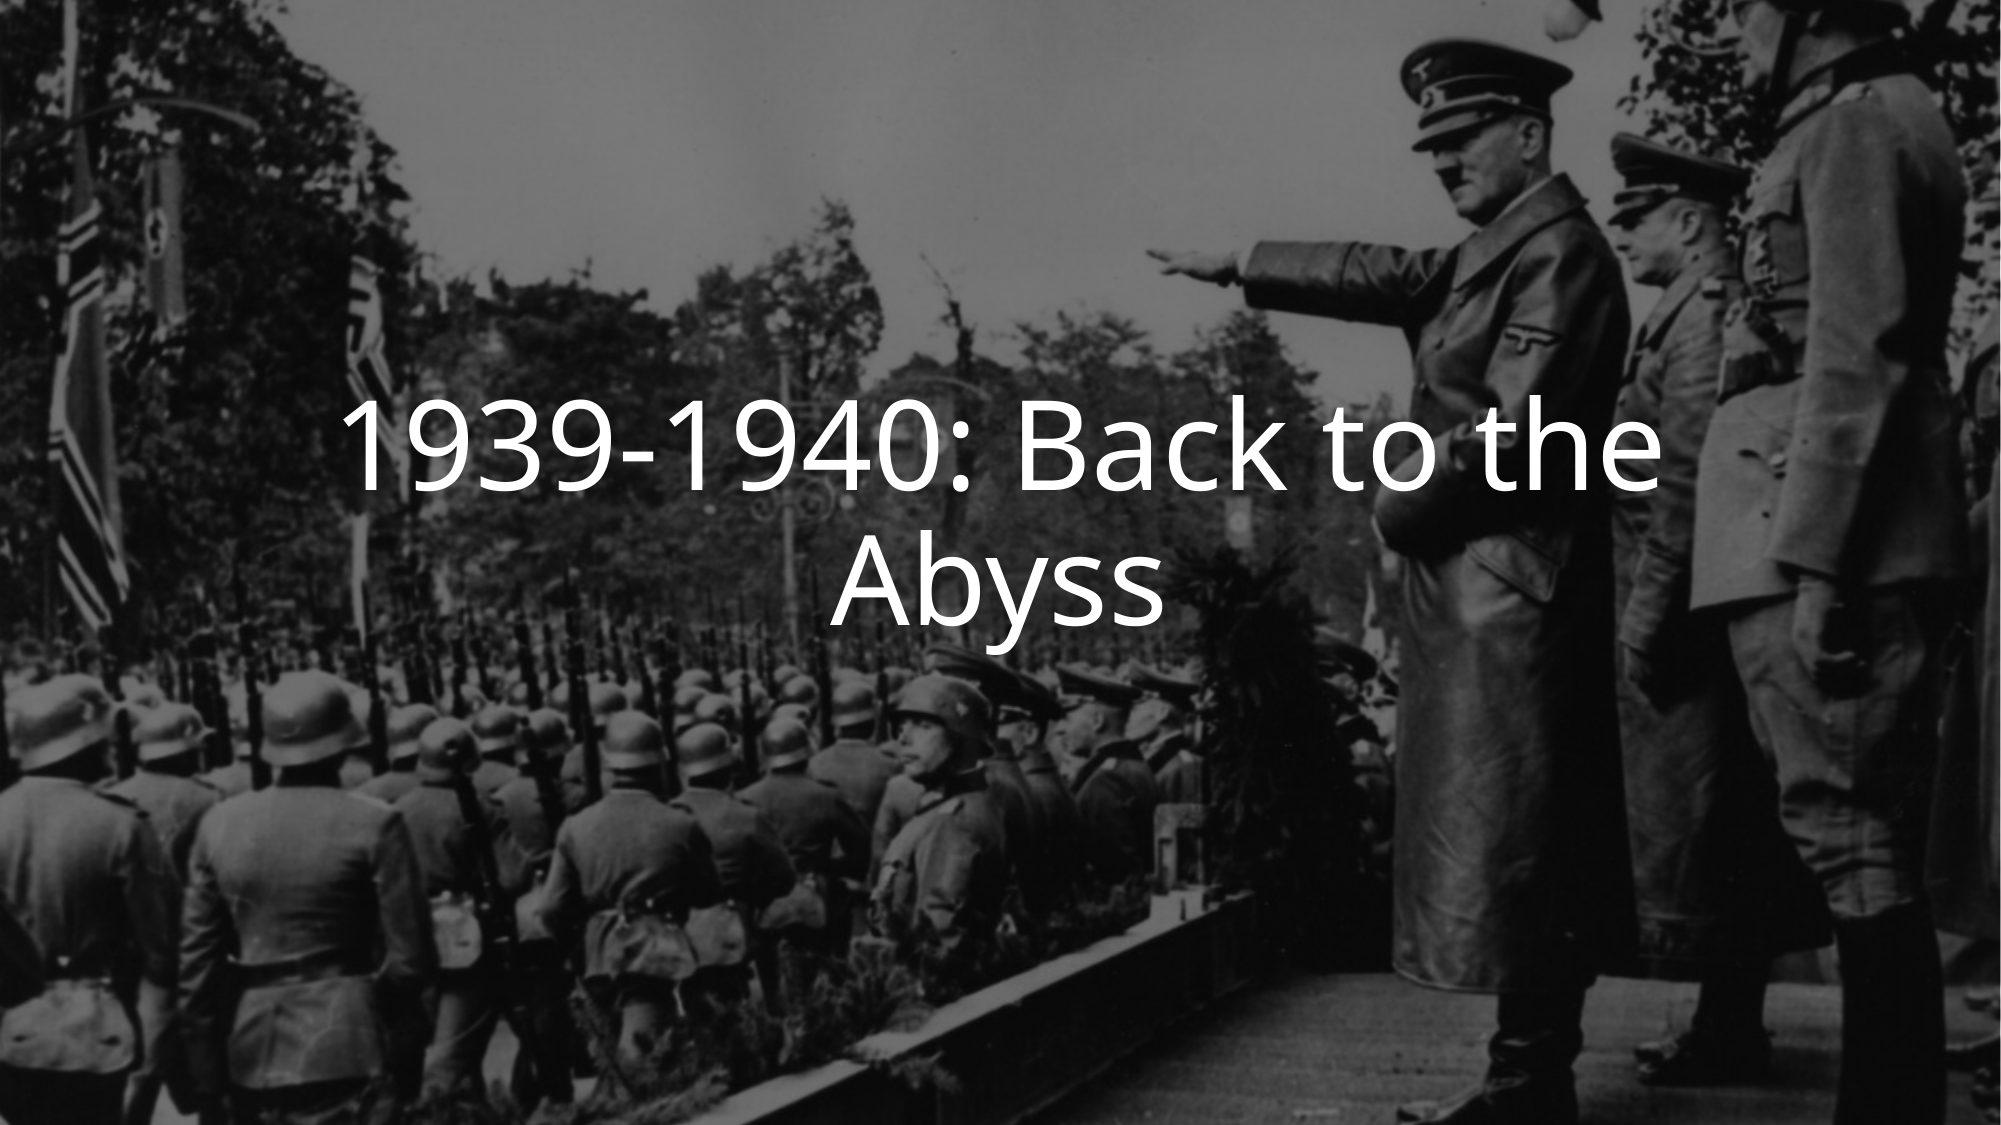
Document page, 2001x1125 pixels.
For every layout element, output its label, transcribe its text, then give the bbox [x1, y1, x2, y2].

picture [0, 0, 2000, 1125]
title 1939-1940: Back to the Abyss [249, 184, 1750, 660]
